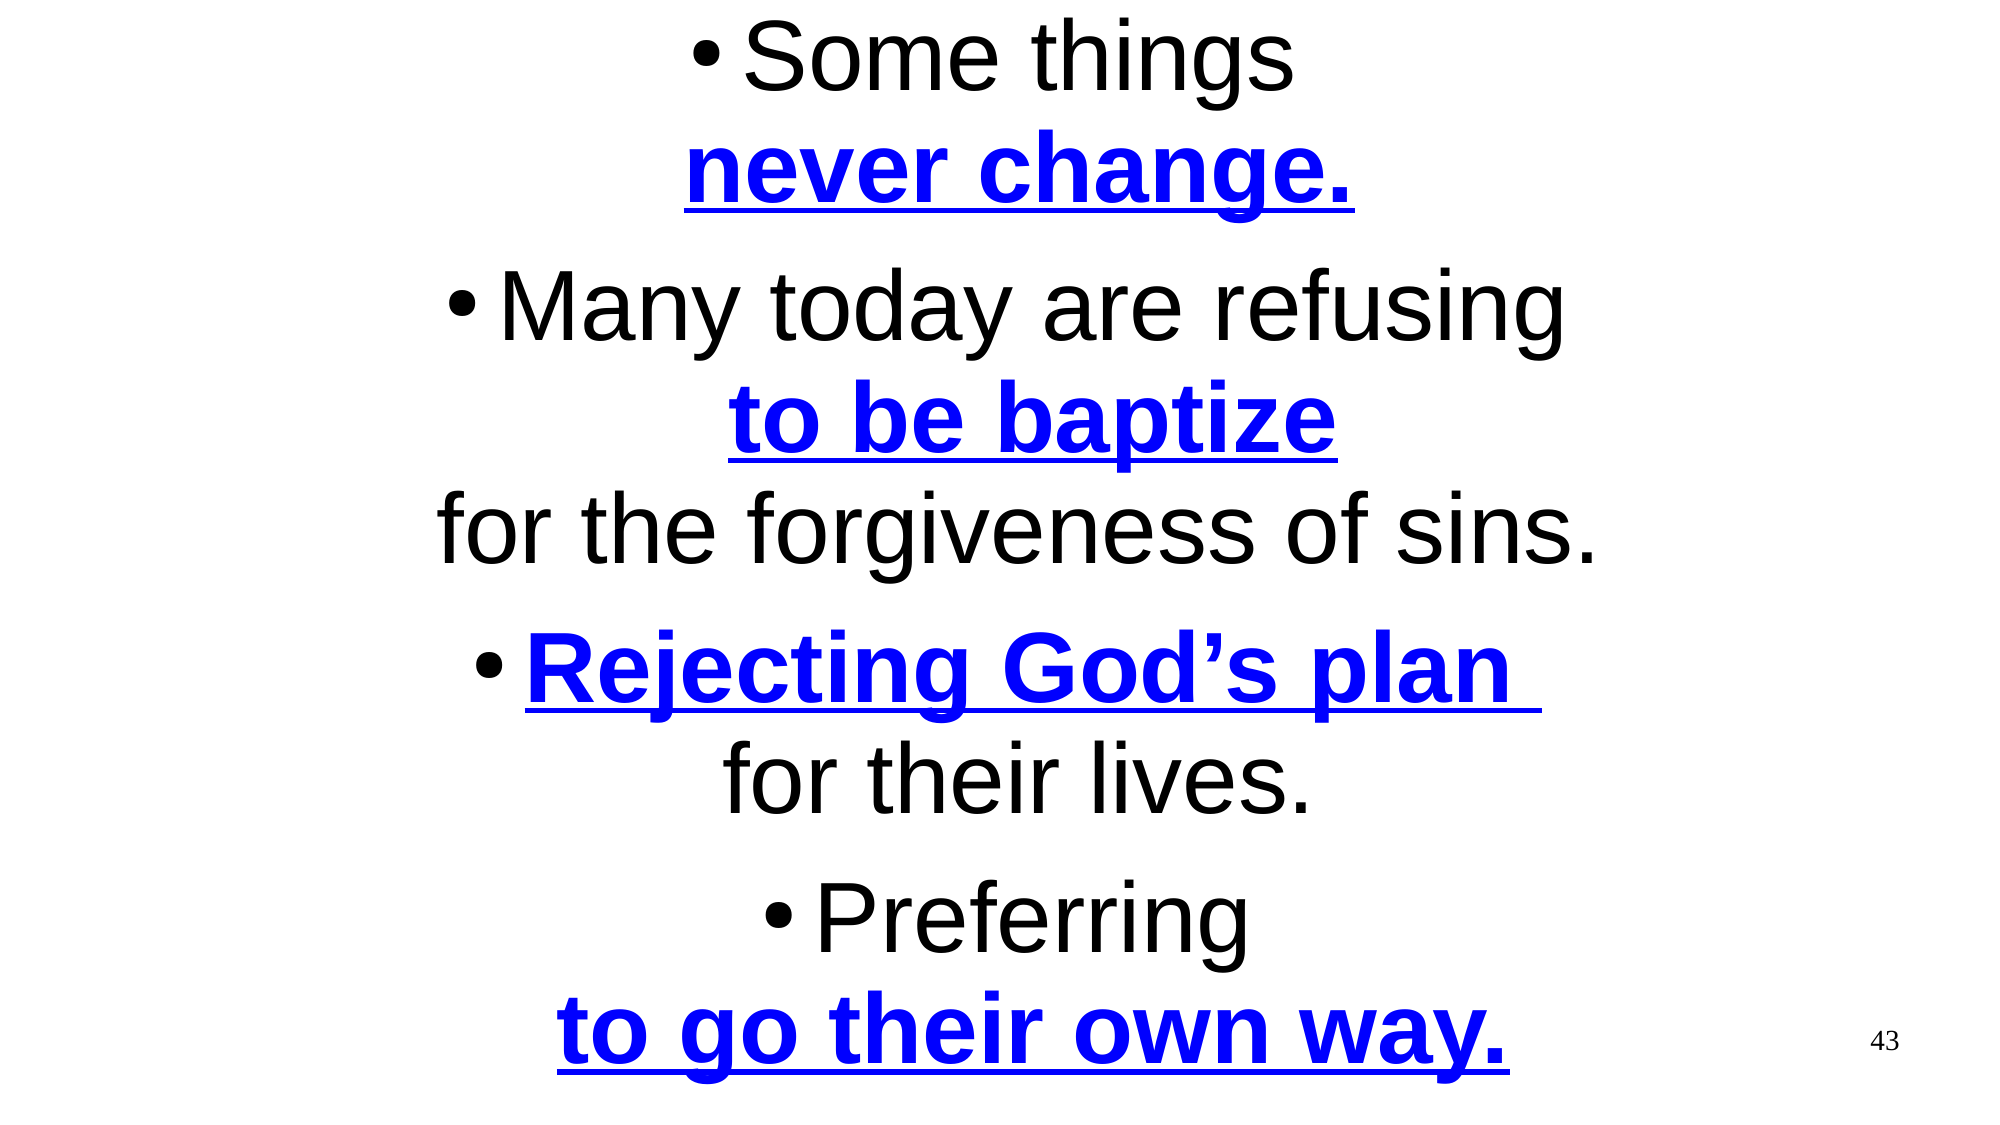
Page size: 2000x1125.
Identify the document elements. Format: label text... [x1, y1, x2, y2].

list Some things never change. Many today are refusing to be baptize for the forgiveness of sins. Rejecting God’s plan for their lives. Preferring to go their own way. [0, 0, 1996, 1123]
